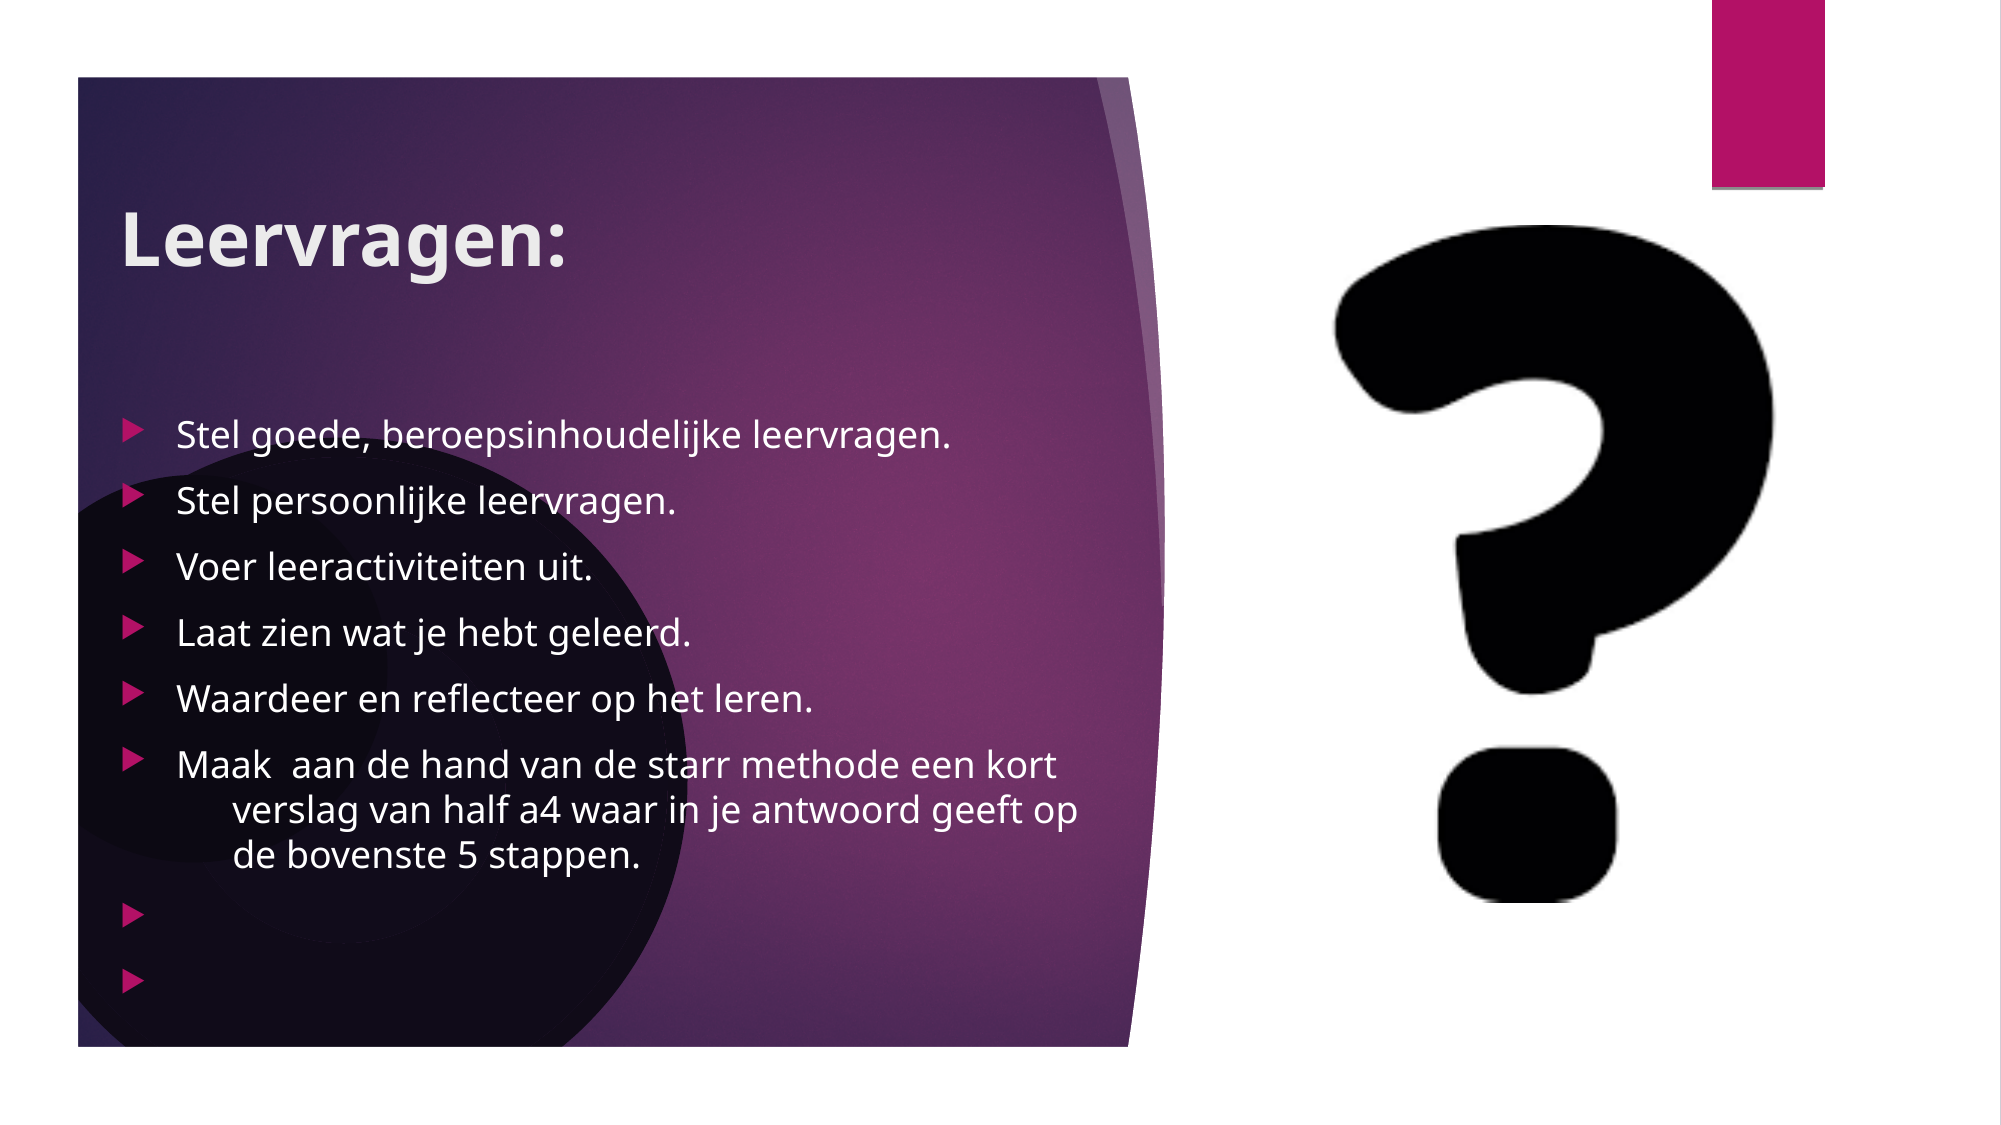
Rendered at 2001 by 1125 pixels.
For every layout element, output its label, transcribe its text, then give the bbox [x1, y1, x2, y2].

text_box [0, 0, 2000, 1125]
title Leervragen: [104, 103, 1102, 370]
picture [1216, 225, 1894, 903]
list Stel goede, beroepsinhoudelijke leervragen. Stel persoonlijke leervragen. Voer leeractiviteiten uit. Laat zien wat je hebt geleerd. Waardeer en reflecteer op het leren. Maak aan de hand van de starr methode een kort verslag van half a4 waar in je antwoord geeft op de bovenste 5 stappen. [104, 396, 1102, 1023]
